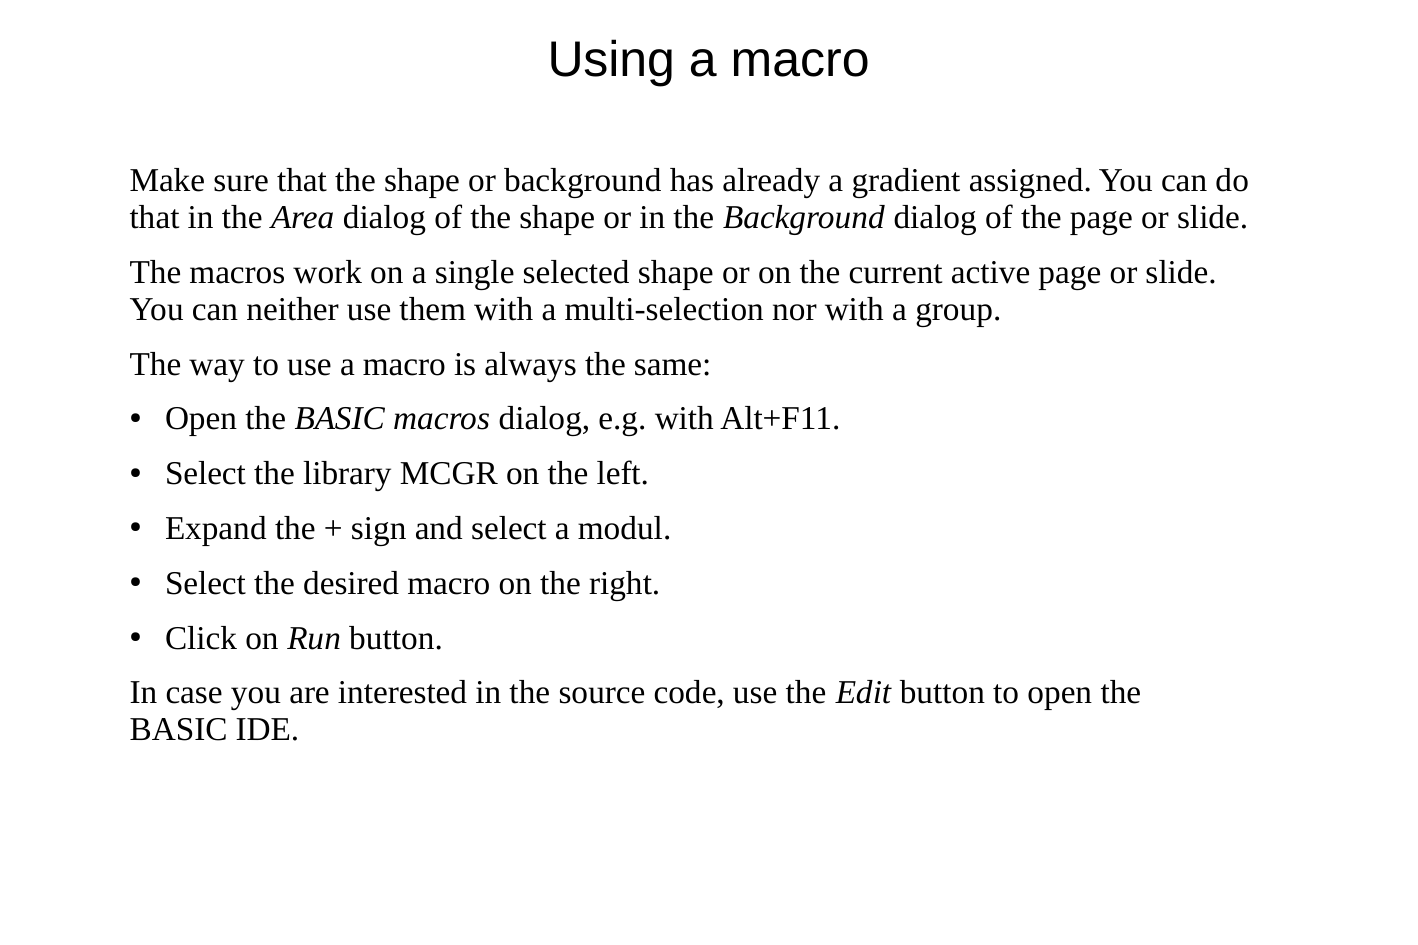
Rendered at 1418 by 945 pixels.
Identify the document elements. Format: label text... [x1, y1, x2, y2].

title Using a macro [0, 0, 1418, 119]
text_box Make sure that the shape or background has already a gradient assigned. You can do that in the Area dialog of the shape or in the Background dialog of the page or slide. The macros work on a single selected shape or on the current active page or slide. You can neither use them with a multi-selection nor with a group. The way to use a macro is always the same: Open the BASIC macros dialog, e.g. with Alt+F11. Select the library MCGR on the left. Expand the + sign and select a modul. Select the desired macro on the right. Click on Run button. In case you are interested in the source code, use the Edit button to open the BASIC IDE. [129, 162, 1276, 795]
